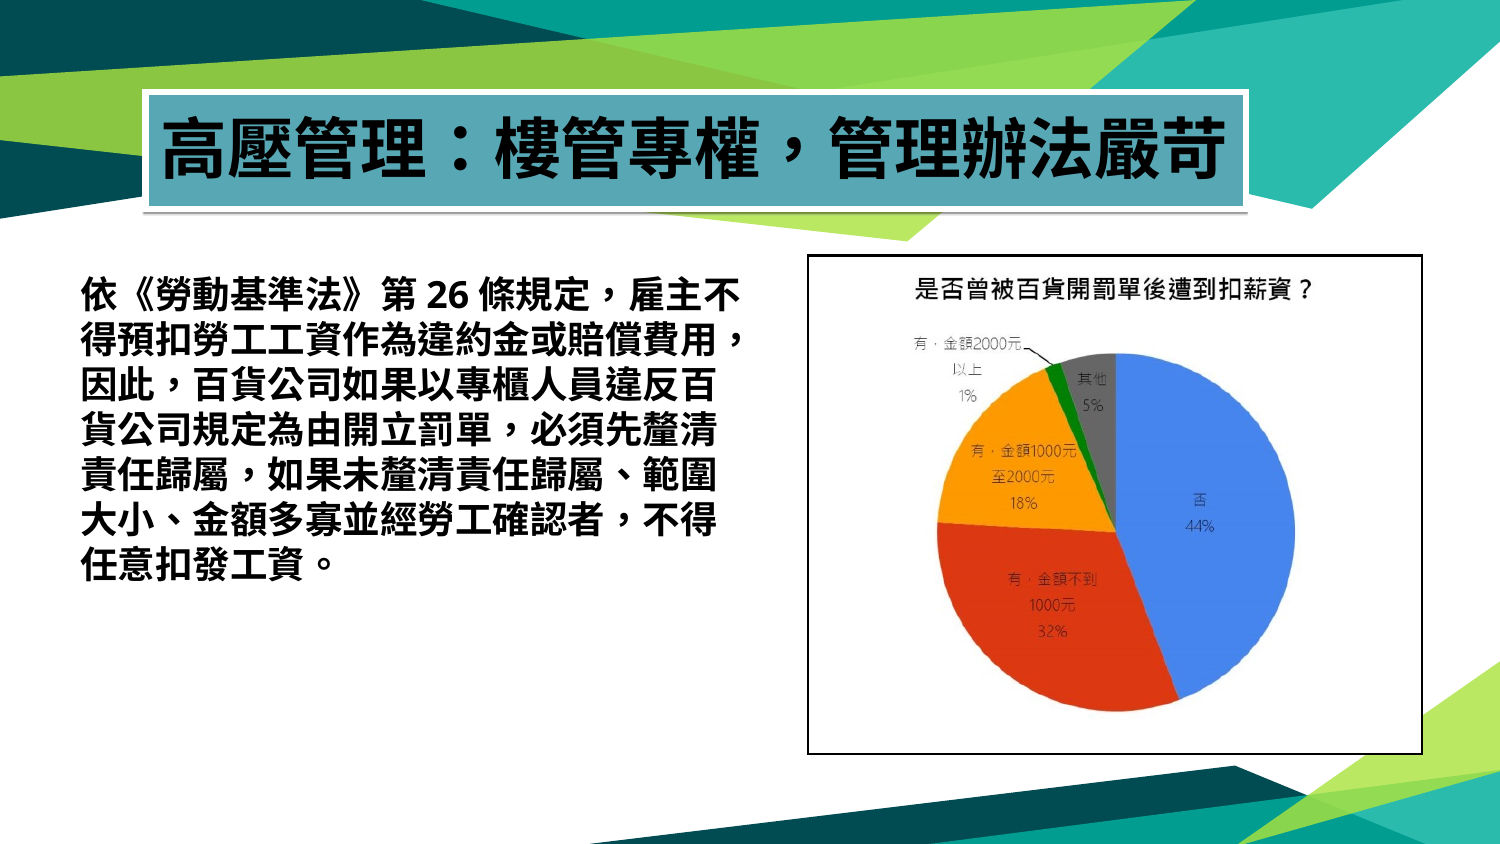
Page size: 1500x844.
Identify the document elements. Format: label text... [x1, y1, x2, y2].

title 高壓管理：樓管專權，管理辦法嚴苛 [145, 92, 1247, 210]
text_box 依《勞動基準法》第26條規定，雇主不得預扣勞工工資作為違約金或賠償費用，因此，百貨公司如果以專櫃人員違反百貨公司規定為由開立罰單，必須先釐清責任歸屬，如果未釐清責任歸屬、範圍大小、金額多寡並經勞工確認者，不得任意扣發工資。 [64, 256, 762, 729]
picture [809, 256, 1422, 753]
